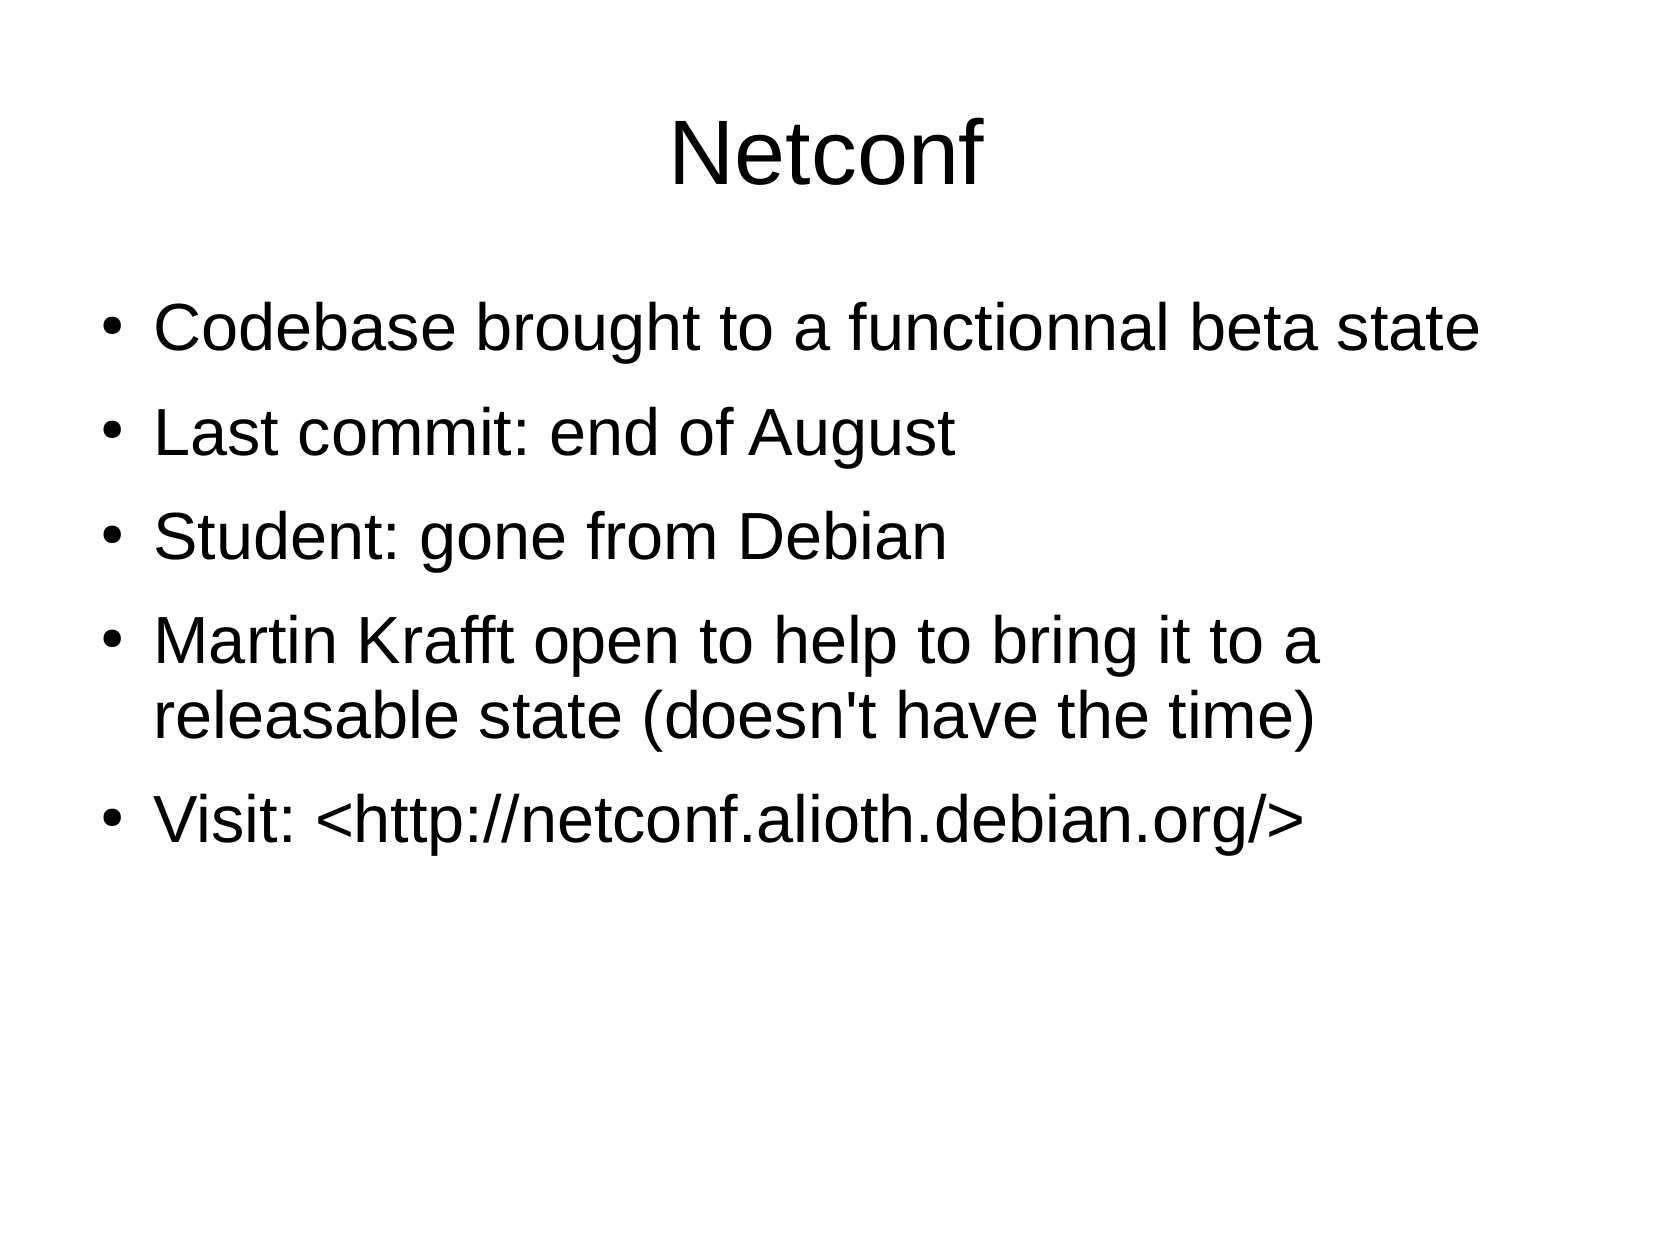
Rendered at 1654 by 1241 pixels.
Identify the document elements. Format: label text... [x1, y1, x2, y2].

title Netconf [82, 49, 1571, 257]
list Codebase brought to a functionnal beta state Last commit: end of August Student: gone from Debian Martin Krafft open to help to bring it to a releasable state (doesn't have the time) Visit: <http://netconf.alioth.debian.org/> [82, 290, 1571, 1109]
